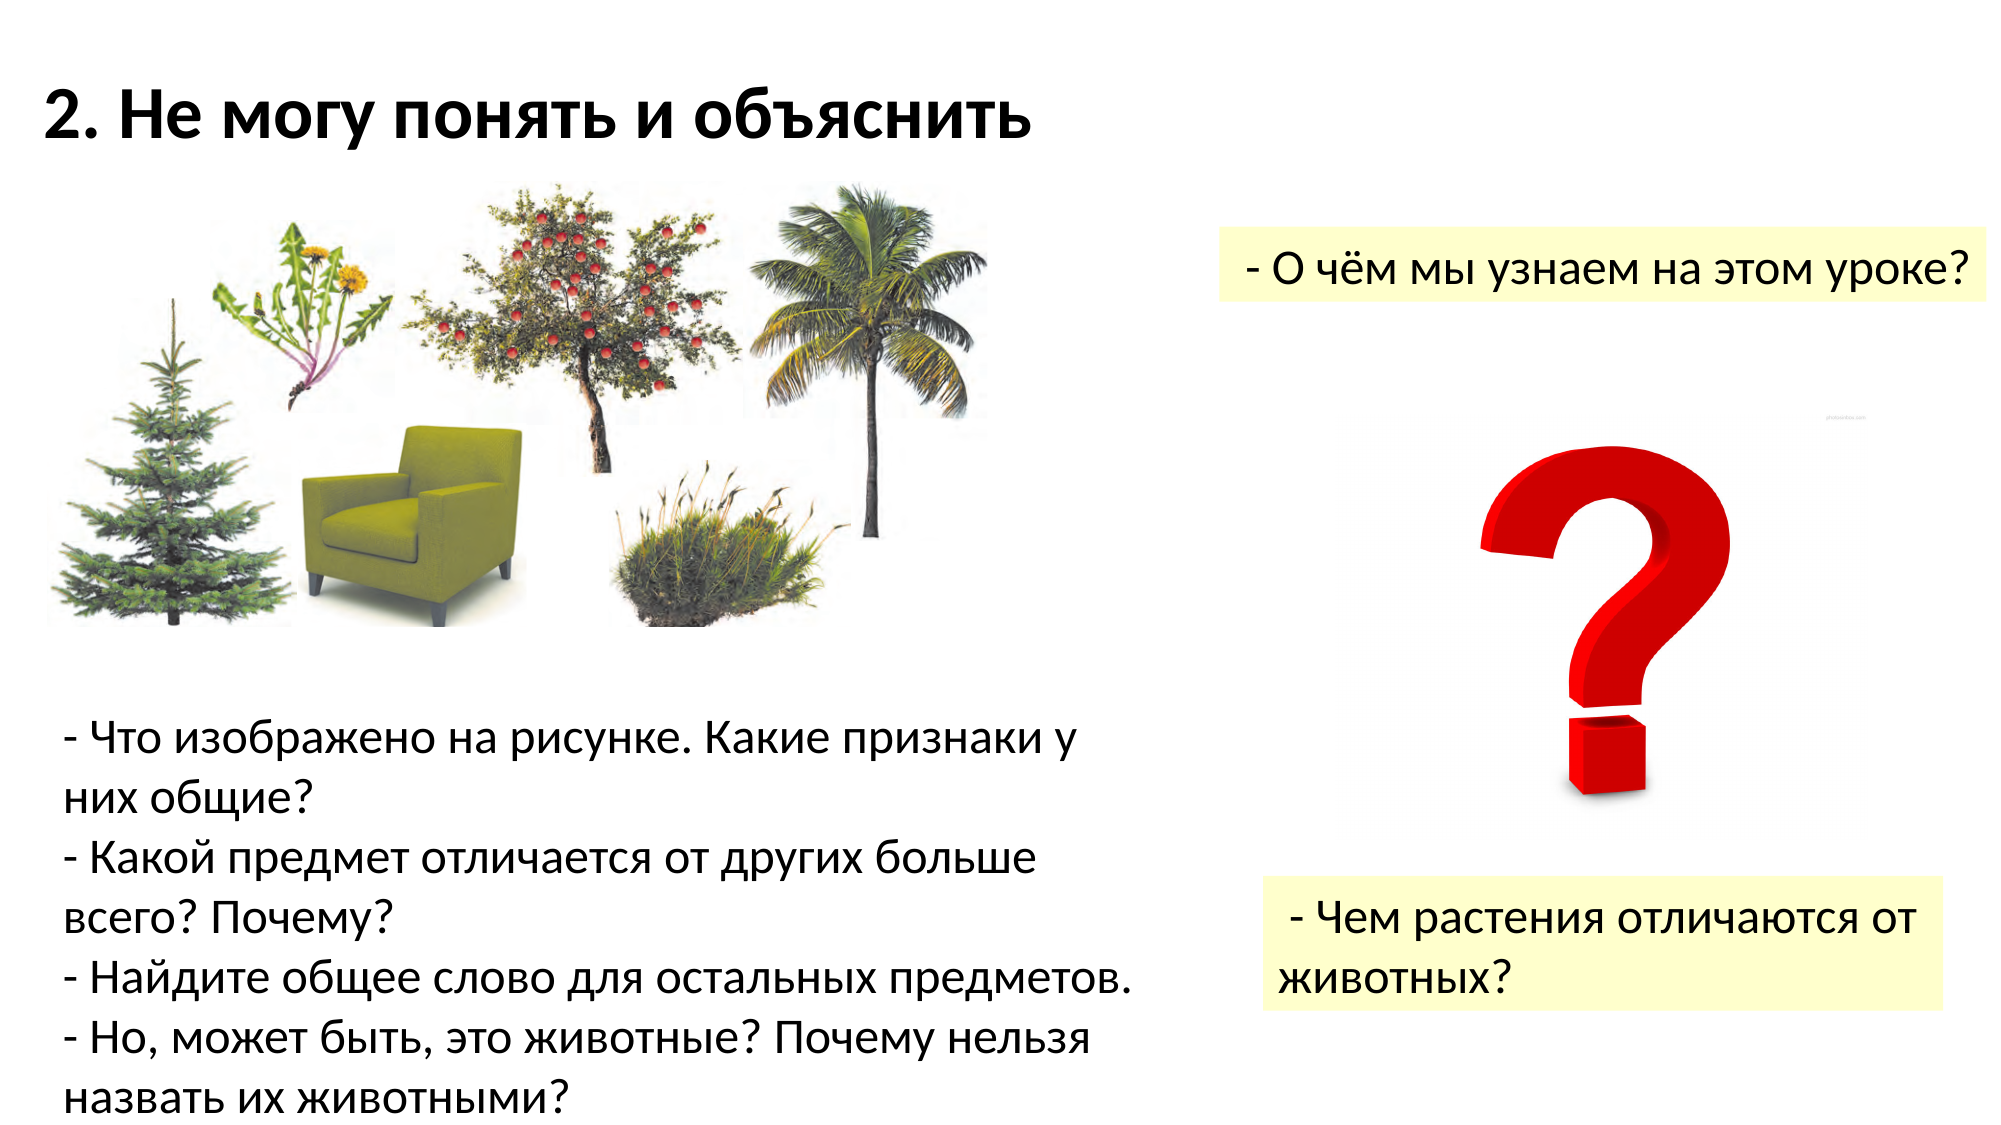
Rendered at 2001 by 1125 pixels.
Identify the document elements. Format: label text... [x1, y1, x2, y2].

text_box - Чем растения отличаются от животных? [1263, 875, 1944, 1011]
text_box - О чём мы узнаем на этом уроке? [1219, 226, 1987, 302]
picture [28, 181, 1026, 627]
text_box - Что изображено на рисунке. Какие признаки у них общие? - Какой предмет отличается от других больше всего? Почему? - Найдите общее слово для остальных предметов. - Но, может быть, это животные? Почему нельзя назвать их животными? [48, 695, 1161, 1125]
picture [1335, 414, 1868, 840]
title 2. Не могу понять и объяснить [28, 46, 1161, 182]
